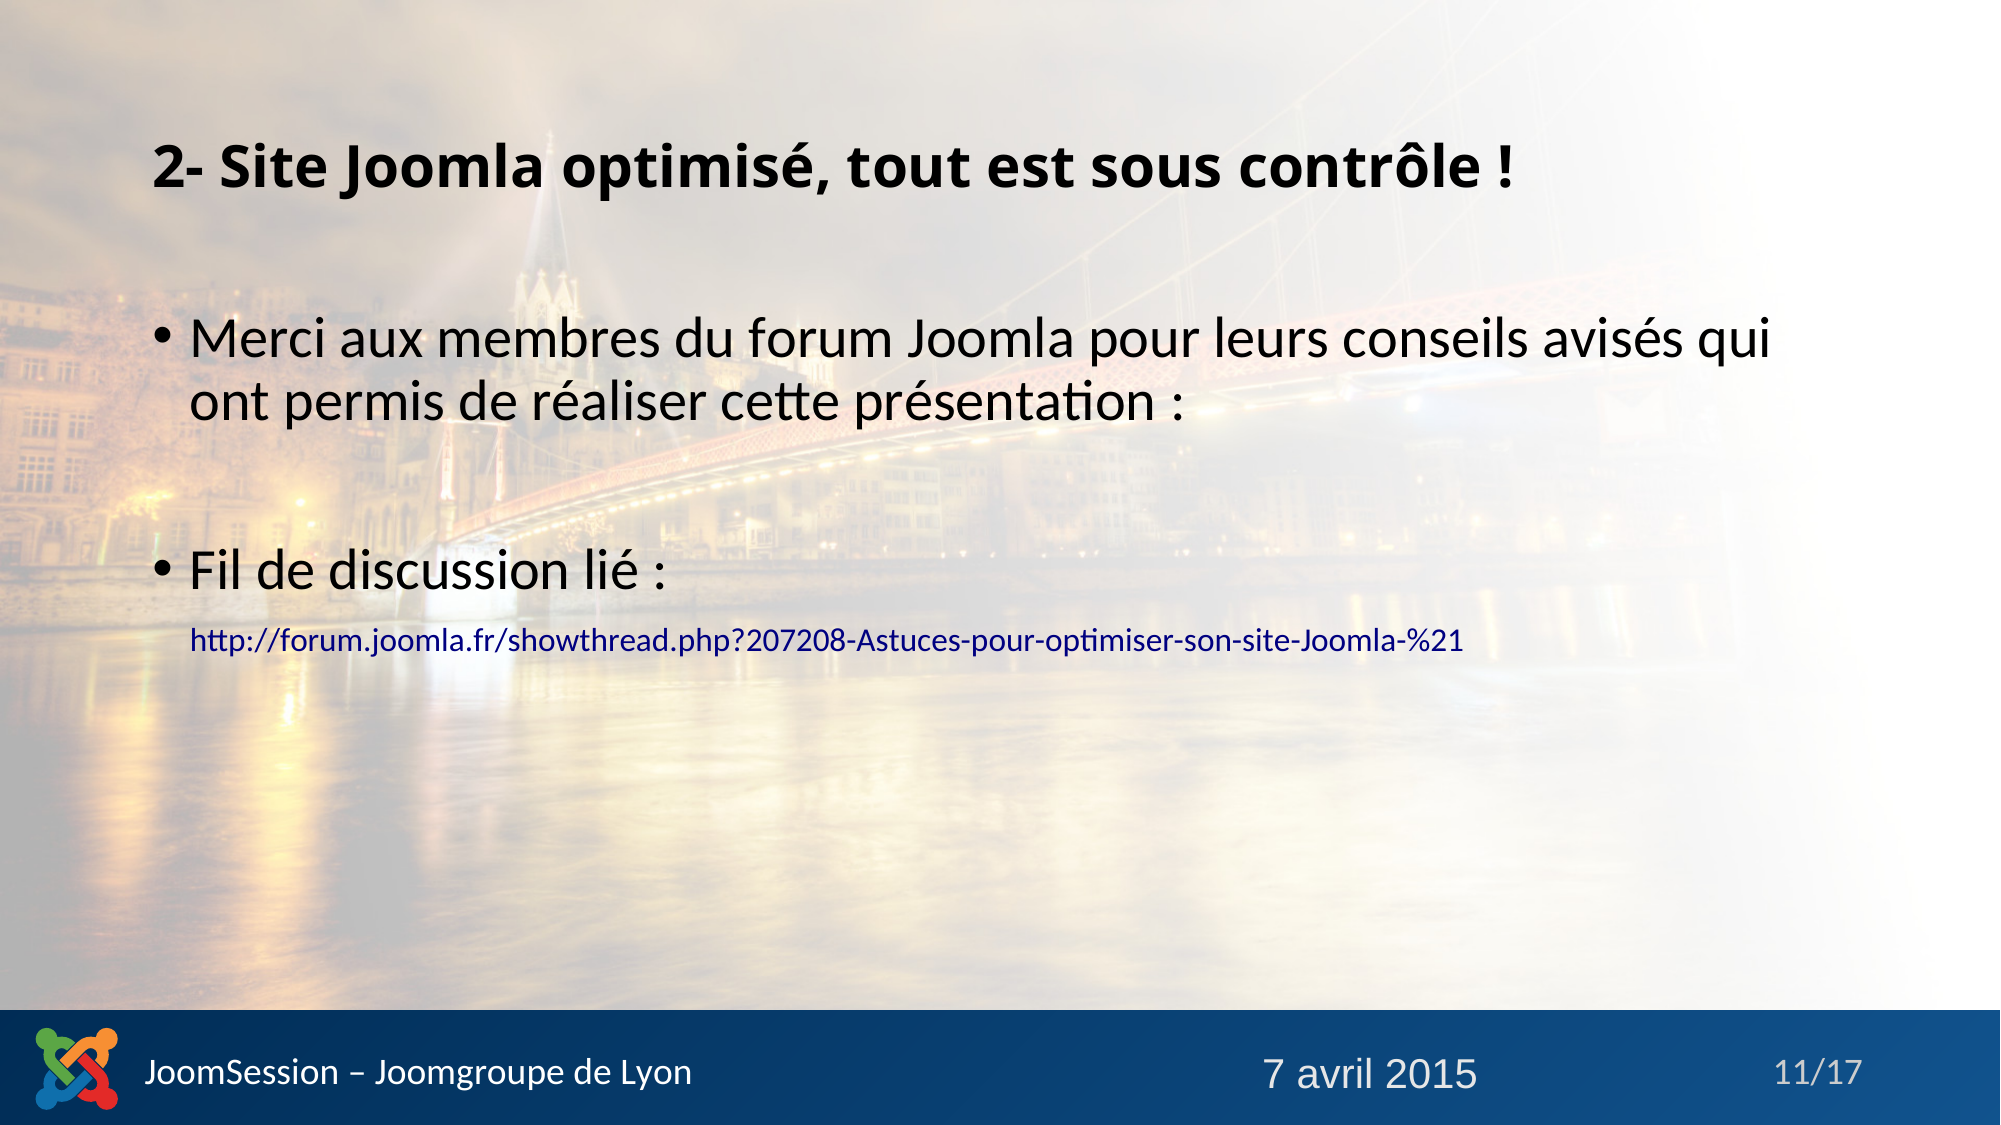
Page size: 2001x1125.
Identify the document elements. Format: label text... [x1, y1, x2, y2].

list Merci aux membres du forum Joomla pour leurs conseils avisés qui ont permis de réaliser cette présentation : Fil de discussion lié : http://forum.joomla.fr/showthread.php?207208-Astuces-pour-optimiser-son-site-Joomla-%21 [137, 299, 1863, 952]
picture [0, 0, 2001, 1125]
title 2- Site Joomla optimisé, tout est sous contrôle ! [137, 59, 1863, 278]
